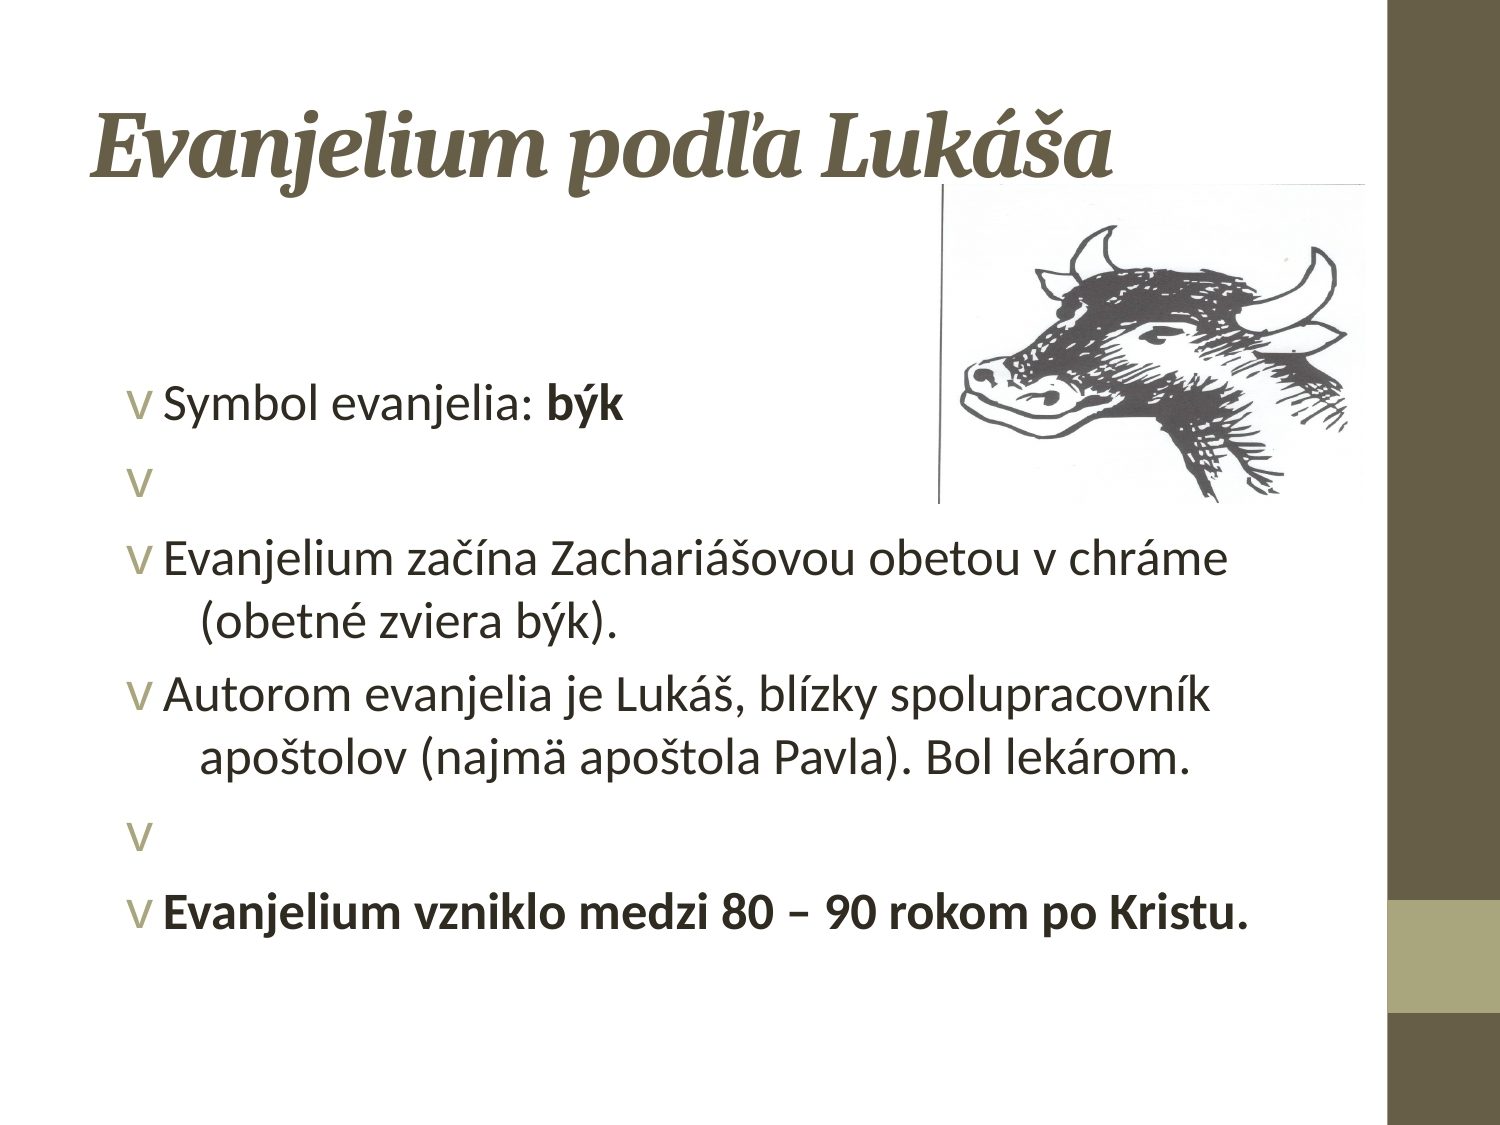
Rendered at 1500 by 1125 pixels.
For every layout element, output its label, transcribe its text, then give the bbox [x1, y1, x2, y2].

title Evanjelium podľa Lukáša [75, 45, 1326, 233]
picture [938, 184, 1365, 504]
list Symbol evanjelia: býk Evanjelium začína Zachariášovou obetou v chráme (obetné zviera býk). Autorom evanjelia je Lukáš, blízky spolupracovník apoštolov (najmä apoštola Pavla). Bol lekárom. Evanjelium vzniklo medzi 80 – 90 rokom po Kristu. [75, 360, 1326, 953]
